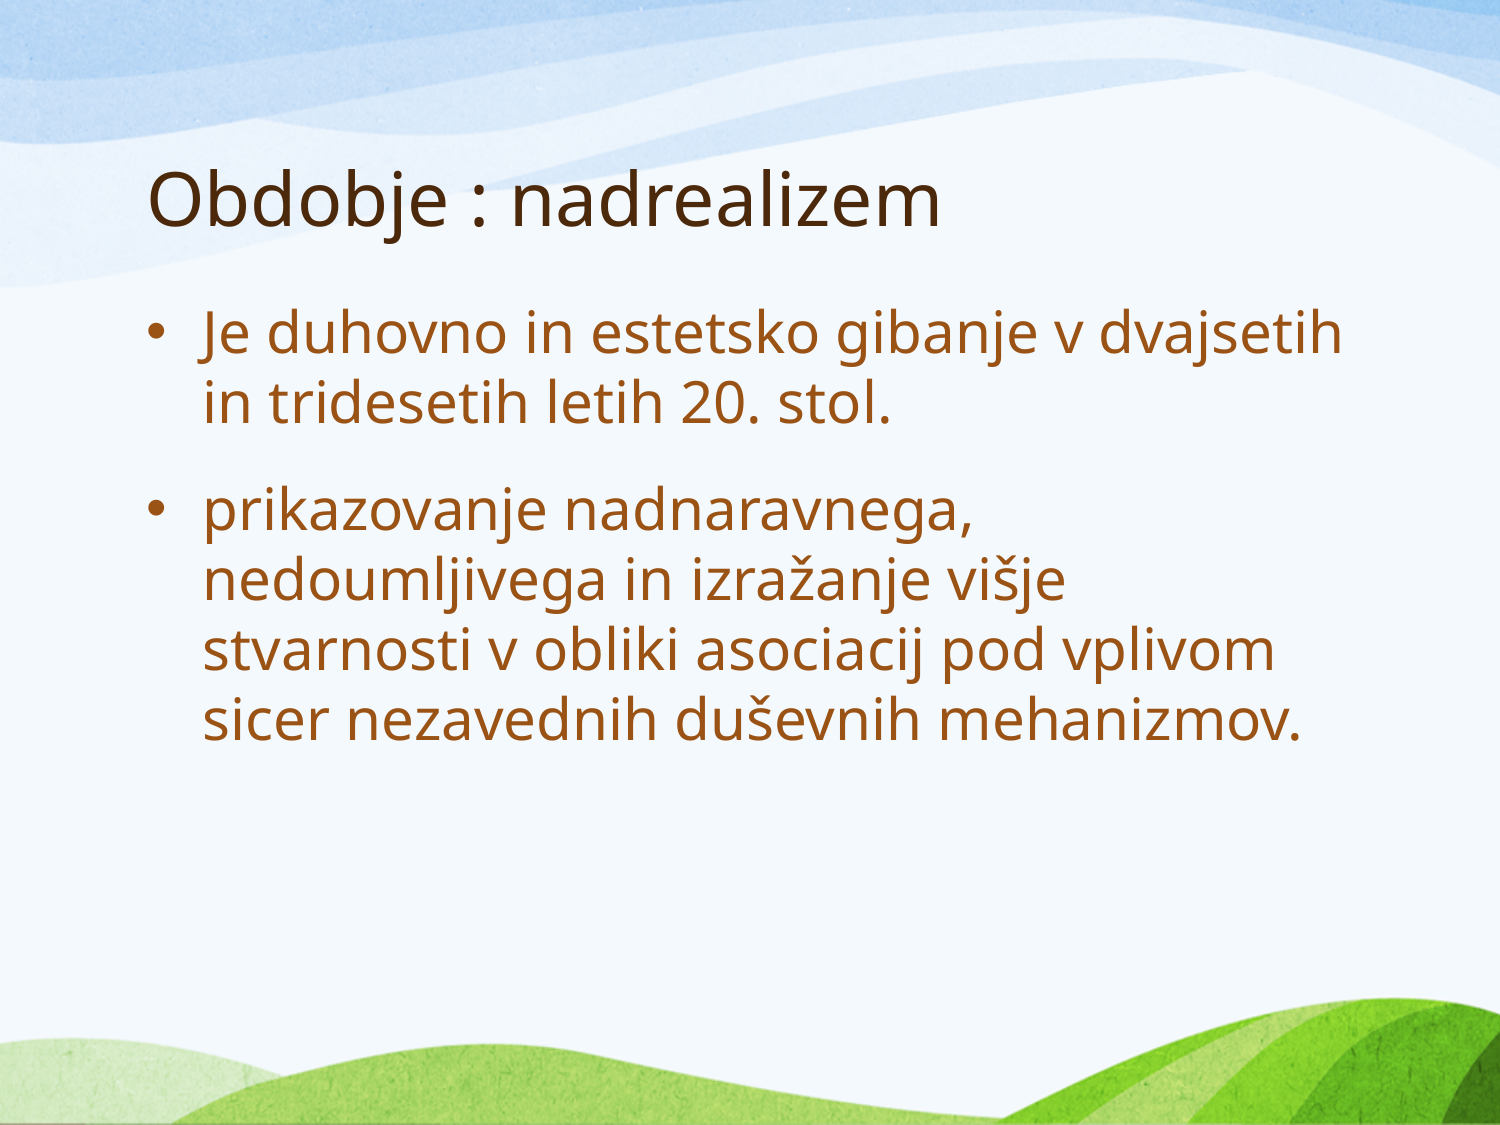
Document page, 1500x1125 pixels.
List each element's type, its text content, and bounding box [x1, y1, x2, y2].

title Obdobje : nadrealizem [130, 50, 1369, 250]
list Je duhovno in estetsko gibanje v dvajsetih in tridesetih letih 20. stol. prikazovanje nadnaravnega, nedoumljivega in izražanje višje stvarnosti v obliki asociacij pod vplivom sicer nezavednih duševnih mehanizmov. [130, 287, 1369, 982]
picture [0, 0, 1500, 1125]
